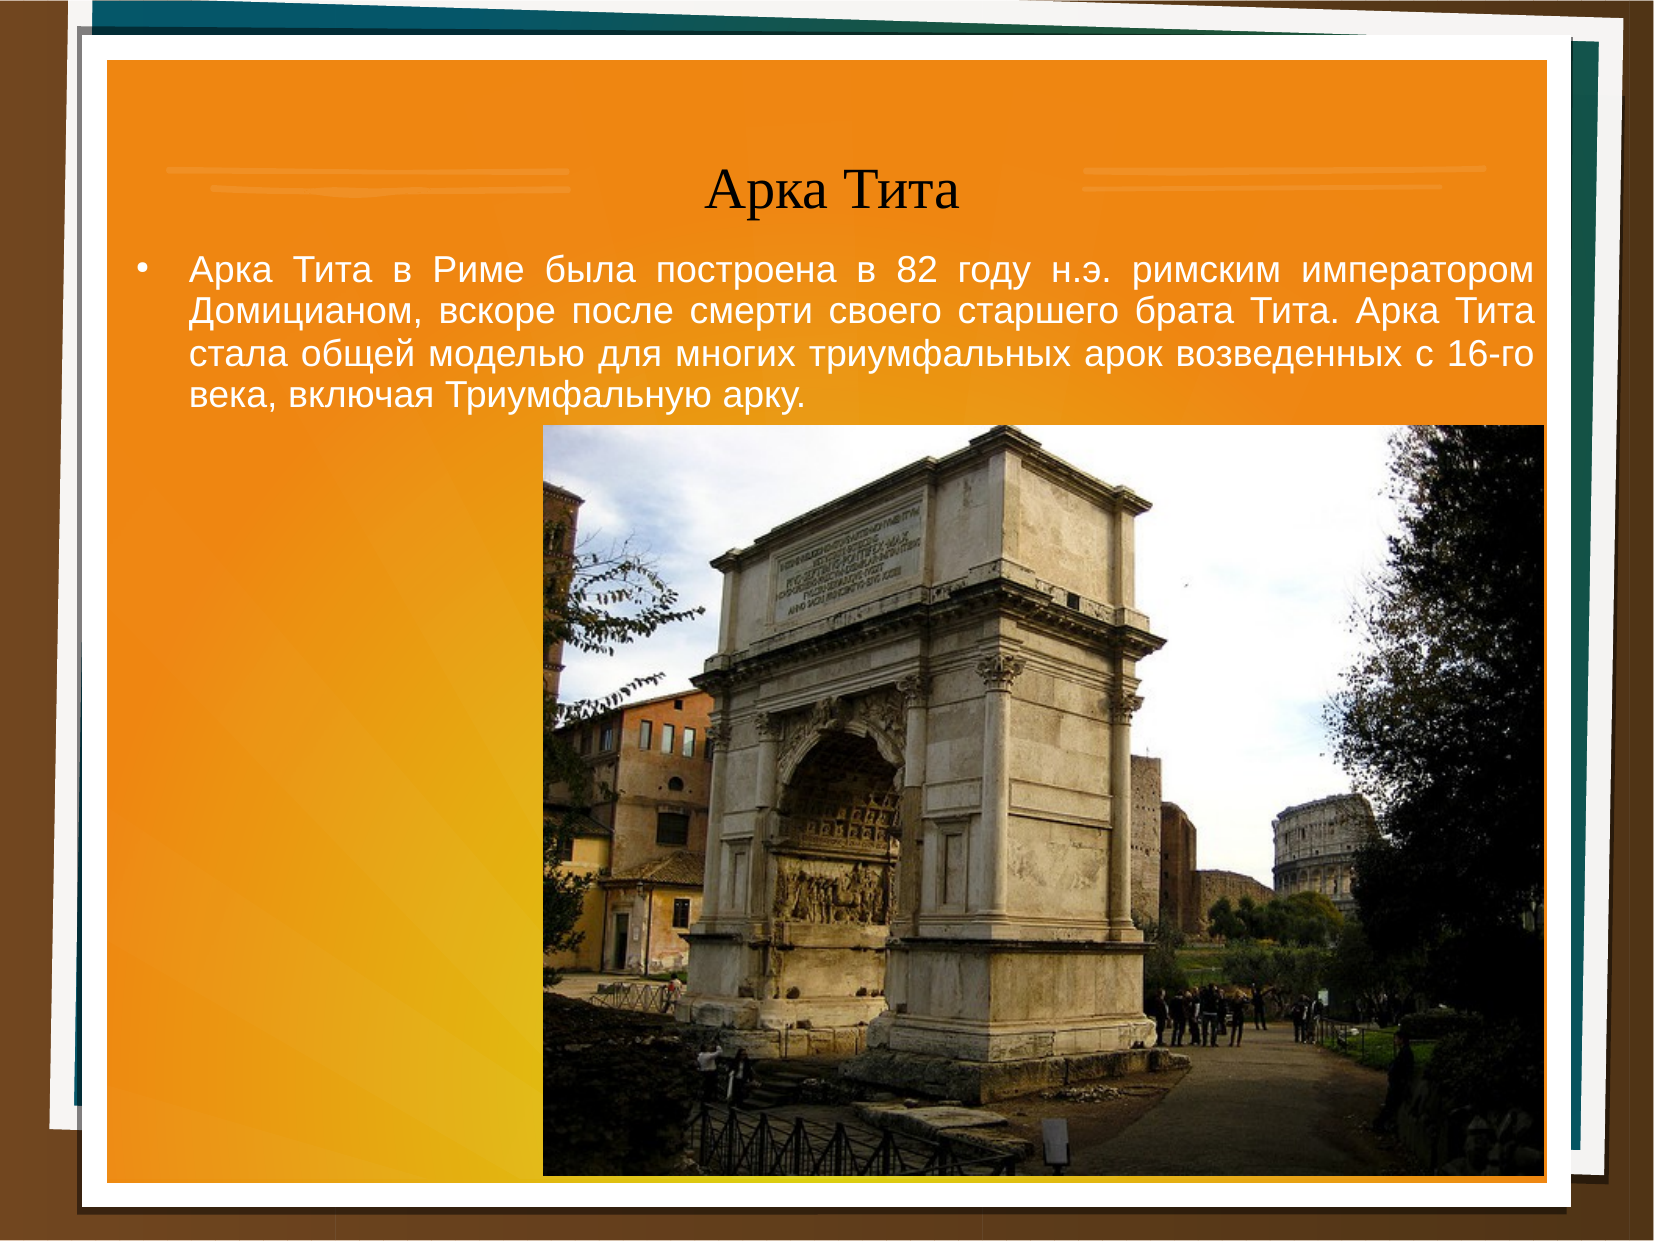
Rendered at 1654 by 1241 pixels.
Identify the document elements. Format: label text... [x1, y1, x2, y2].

picture [543, 425, 1544, 1176]
list Арка Тита в Риме была построена в 82 году н.э. римским императором Домицианом, вскоре после смерти своего старшего брата Тита. Арка Тита стала общей моделью для многих триумфальных арок возведенных с 16-го века, включая Триумфальную арку. [118, 248, 1536, 449]
title Арка Тита [165, 106, 1477, 248]
